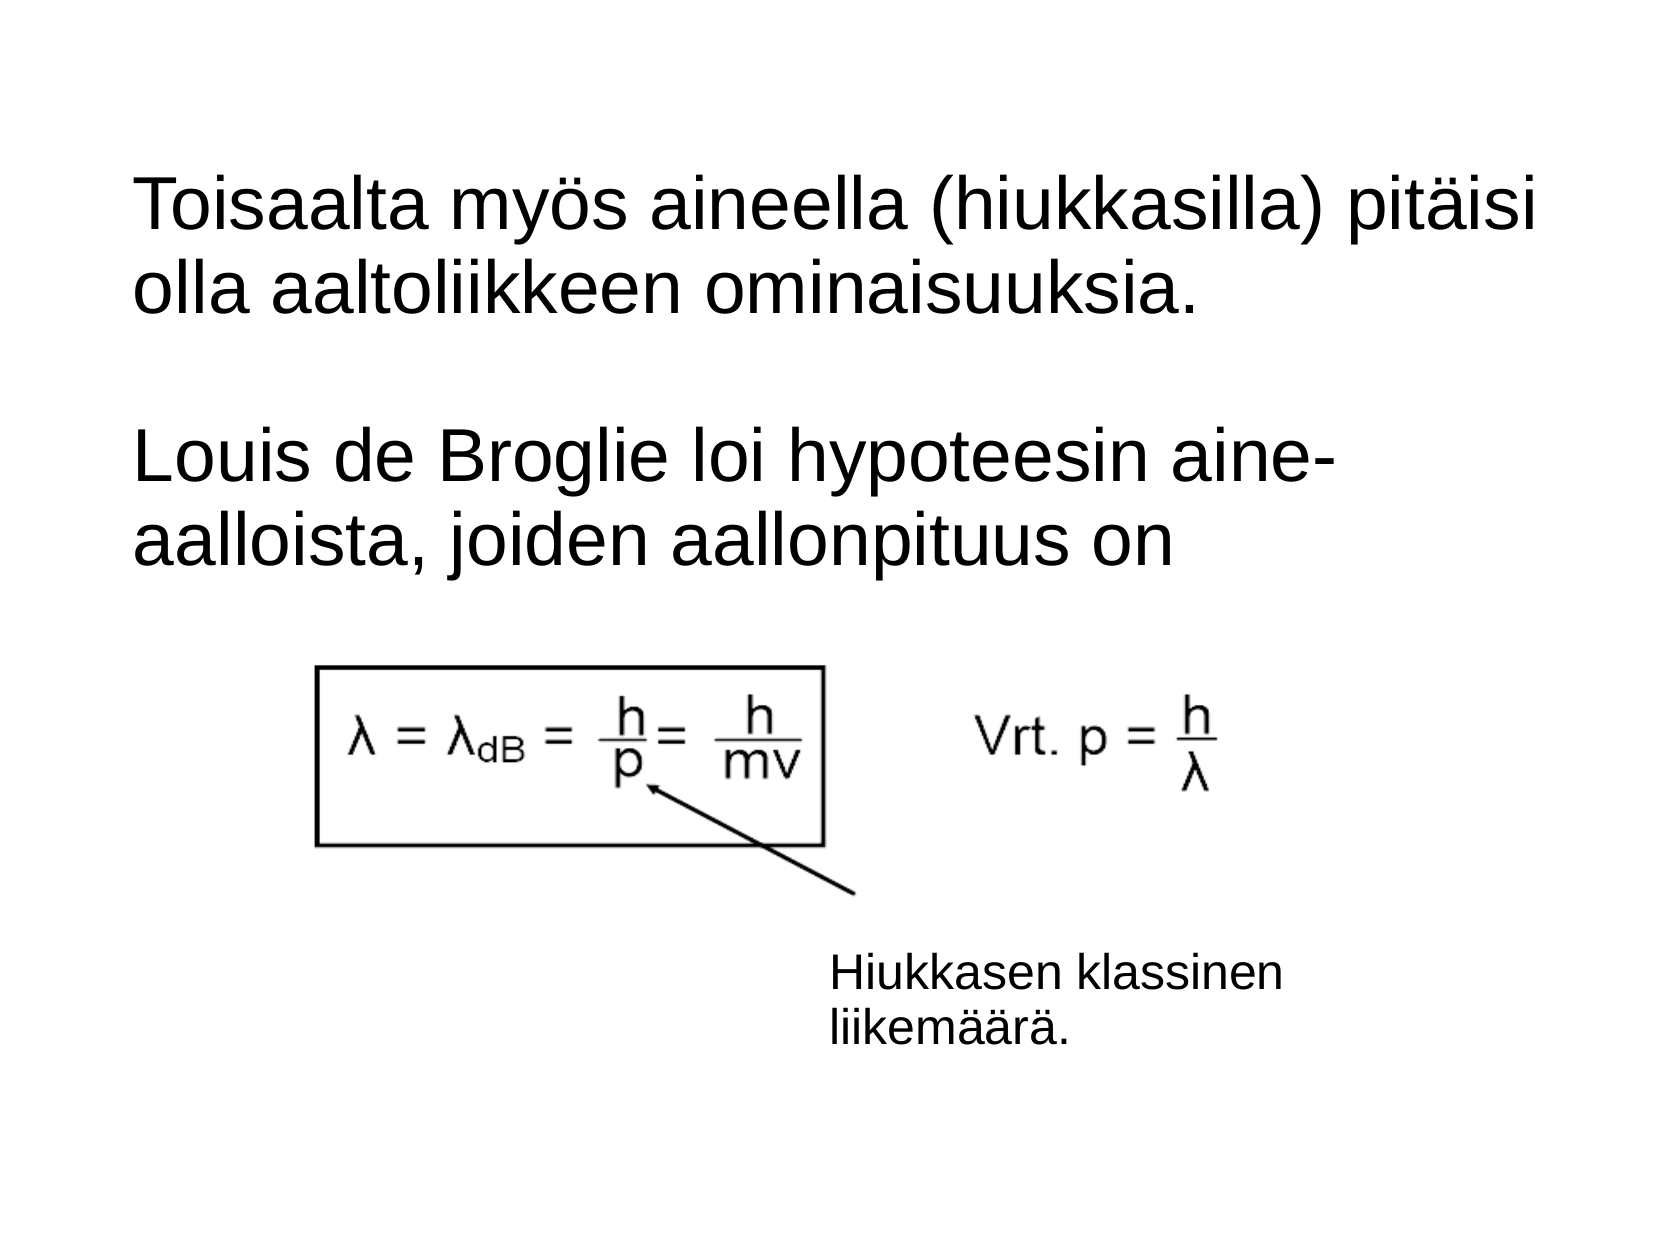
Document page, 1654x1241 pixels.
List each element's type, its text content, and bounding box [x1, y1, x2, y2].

text_box Toisaalta myös aineella (hiukkasilla) pitäisi olla aaltoliikkeen ominaisuuksia. Louis de Broglie loi hypoteesin aine-aalloista, joiden aallonpituus on [118, 154, 1607, 674]
picture [290, 629, 1264, 913]
text_box Hiukkasen klassinen liikemäärä. [814, 936, 1398, 1063]
